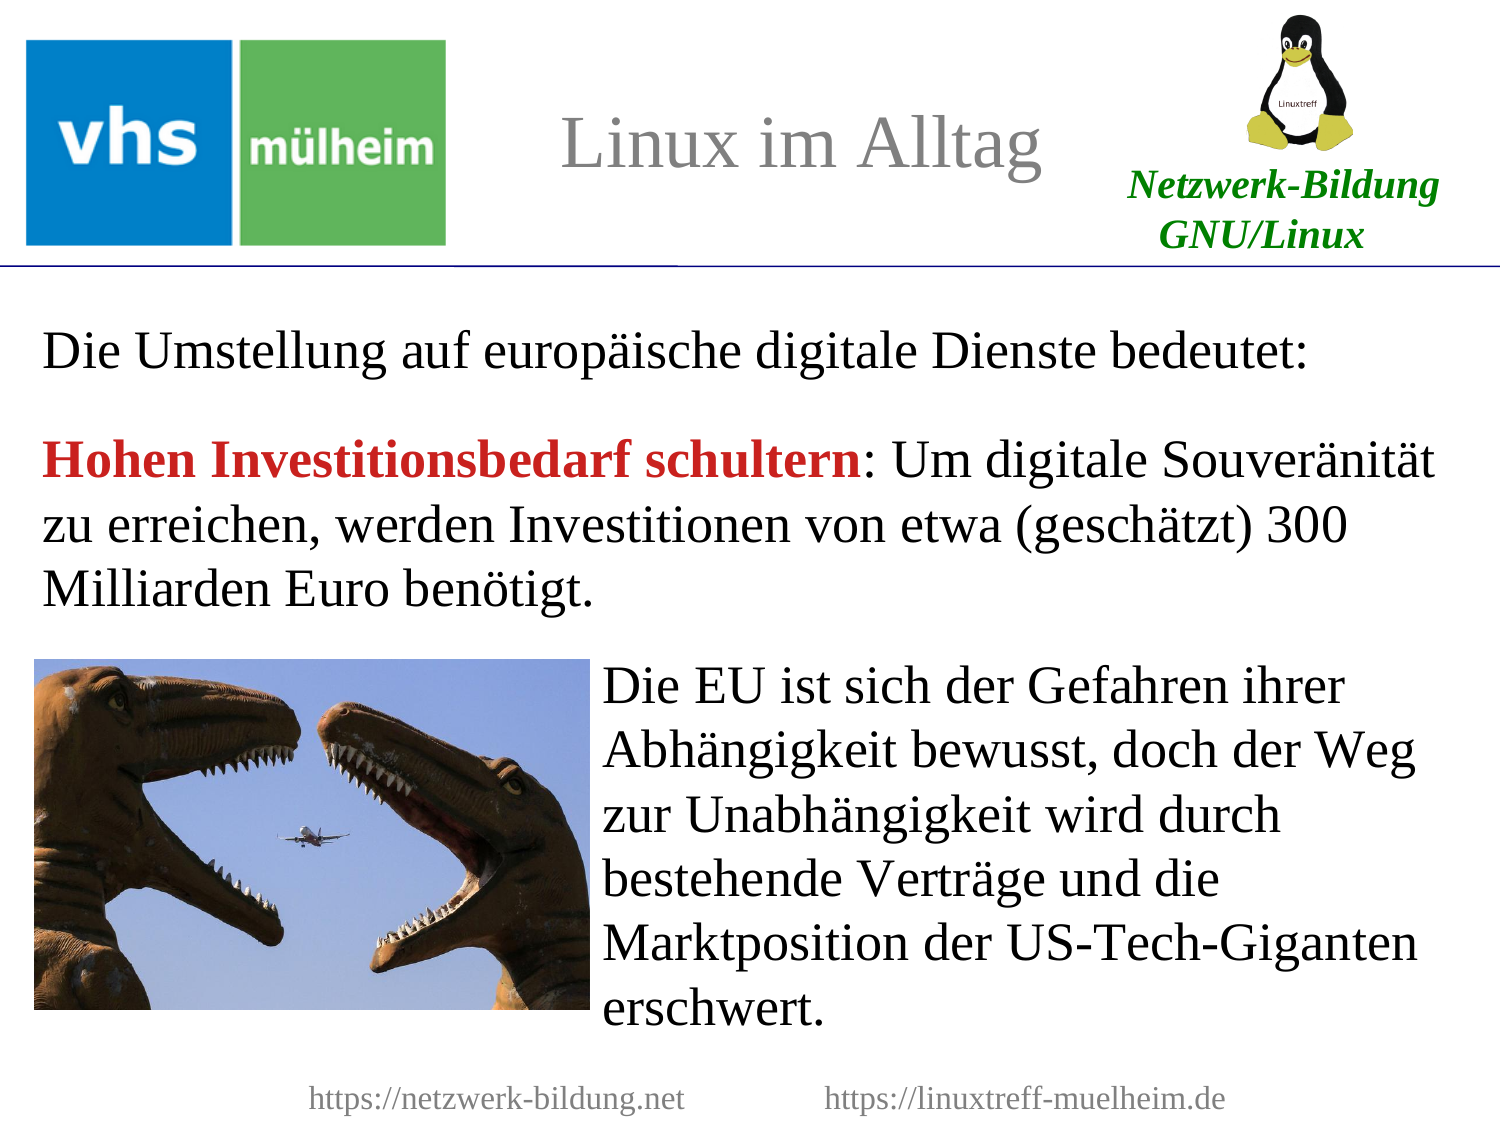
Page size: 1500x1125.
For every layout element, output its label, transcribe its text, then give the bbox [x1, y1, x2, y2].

text_box https://netzwerk-bildung.net https://linuxtreff-muelheim.de [34, 1070, 1500, 1125]
picture [34, 659, 590, 1010]
text_box Linux im Alltag [525, 88, 1079, 195]
picture [14, 32, 461, 254]
text_box Netzwerk-Bildung GNU/Linux [1112, 151, 1467, 267]
text_box Die Umstellung auf europäische digitale Dienste bedeutet: Hohen Investitionsbedarf schultern: Um digitale Souveränität zu erreichen, werden Investitionen von etwa (geschätzt) 300 Milliarden Euro benötigt. [28, 309, 1459, 627]
picture [1246, 13, 1353, 152]
text_box Die EU ist sich der Gefahren ihrer Abhängigkeit bewusst, doch der Weg zur Unabhängigkeit wird durch bestehende Verträge und die Marktposition der US-Tech-Giganten erschwert. [588, 644, 1500, 1046]
